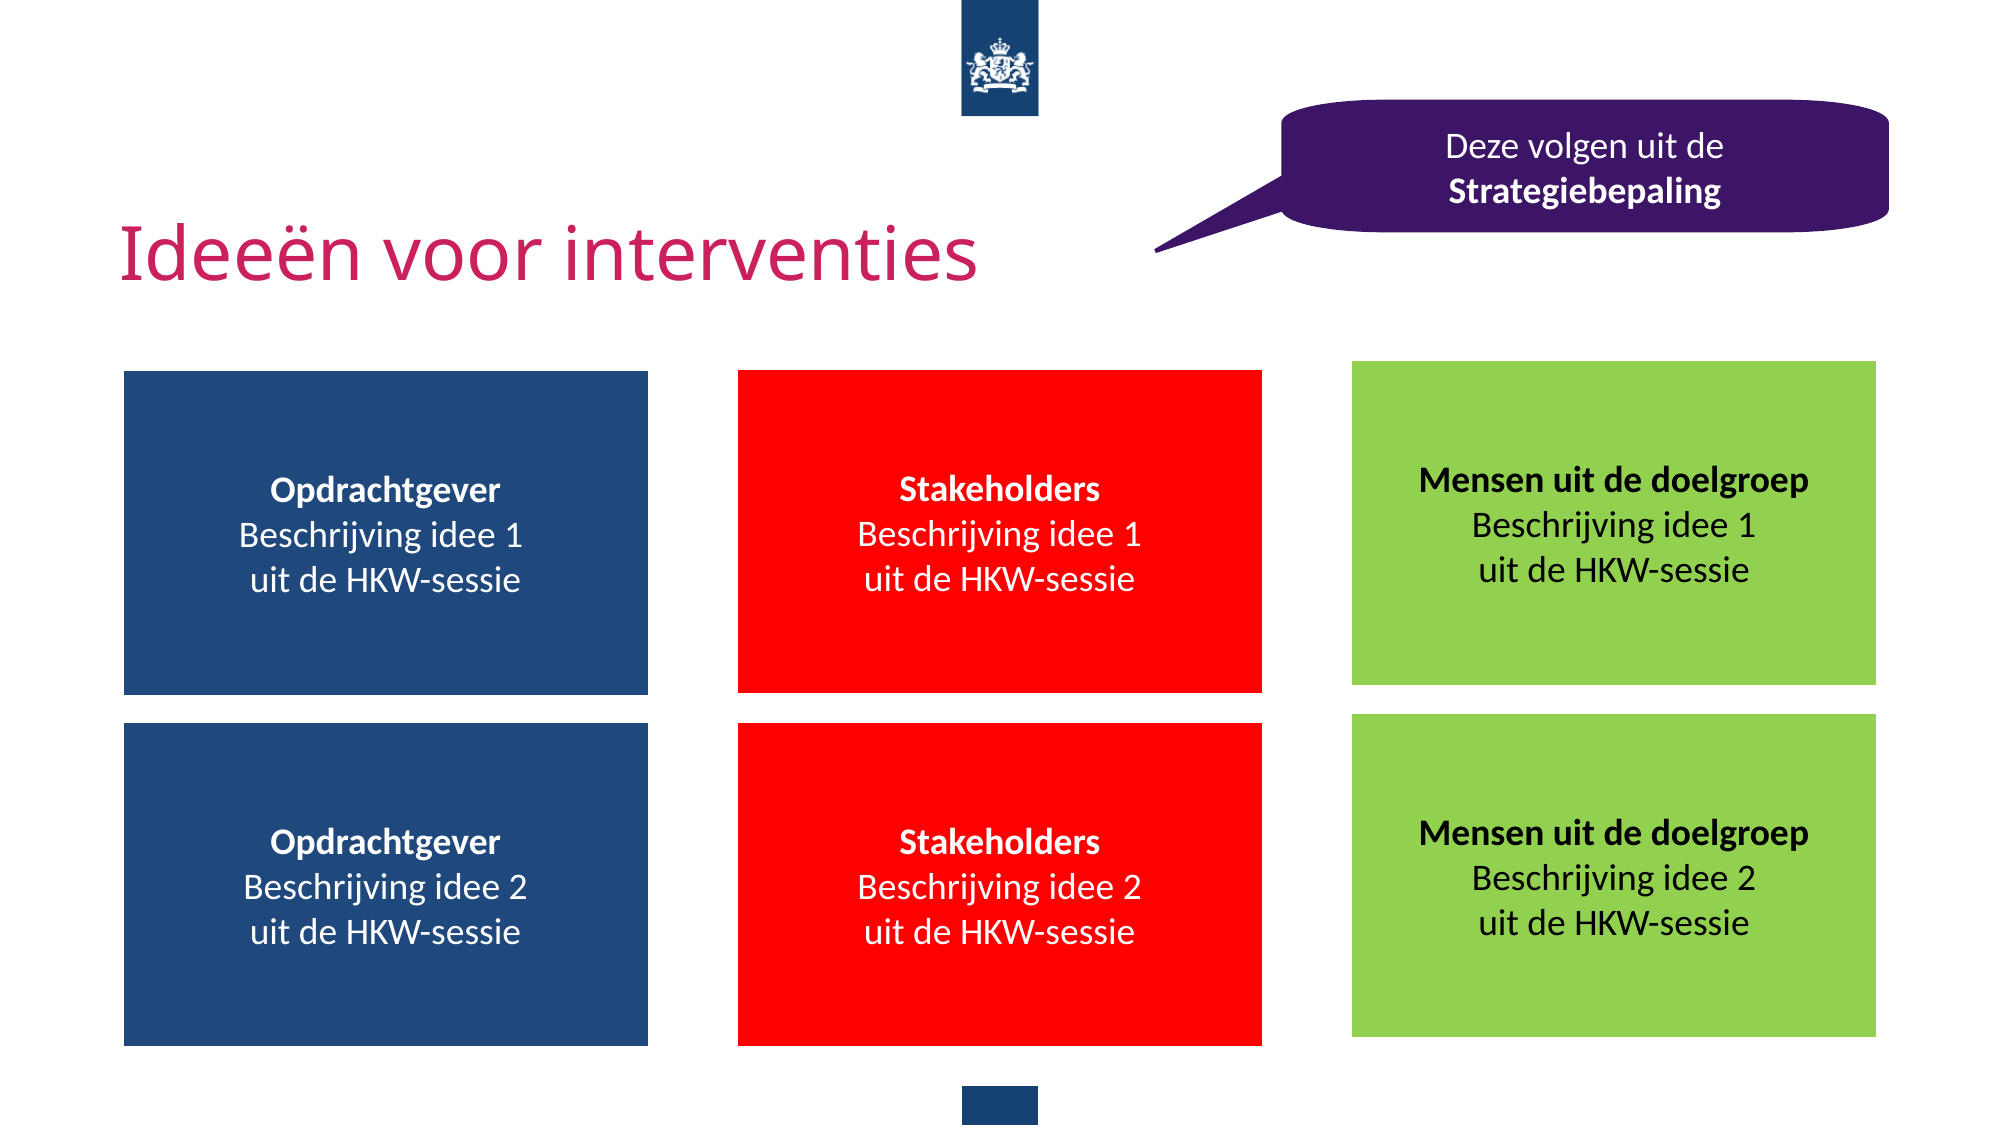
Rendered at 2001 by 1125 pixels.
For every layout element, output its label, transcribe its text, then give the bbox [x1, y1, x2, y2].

text_box Opdrachtgever Beschrijving idee 1 uit de HKW-sessie [126, 373, 646, 692]
text_box Deze volgen uit de Strategiebepaling [1155, 101, 1887, 252]
text_box Stakeholders Beschrijving idee 2 uit de HKW-sessie [740, 725, 1260, 1044]
text_box Mensen uit de doelgroep Beschrijving idee 2 uit de HKW-sessie [1354, 716, 1874, 1035]
text_box Mensen uit de doelgroep Beschrijving idee 1 uit de HKW-sessie [1354, 363, 1874, 682]
title Ideeën voor interventies [104, 149, 1897, 305]
text_box Opdrachtgever Beschrijving idee 2 uit de HKW-sessie [126, 725, 646, 1044]
text_box Stakeholders Beschrijving idee 1 uit de HKW-sessie [740, 372, 1260, 691]
